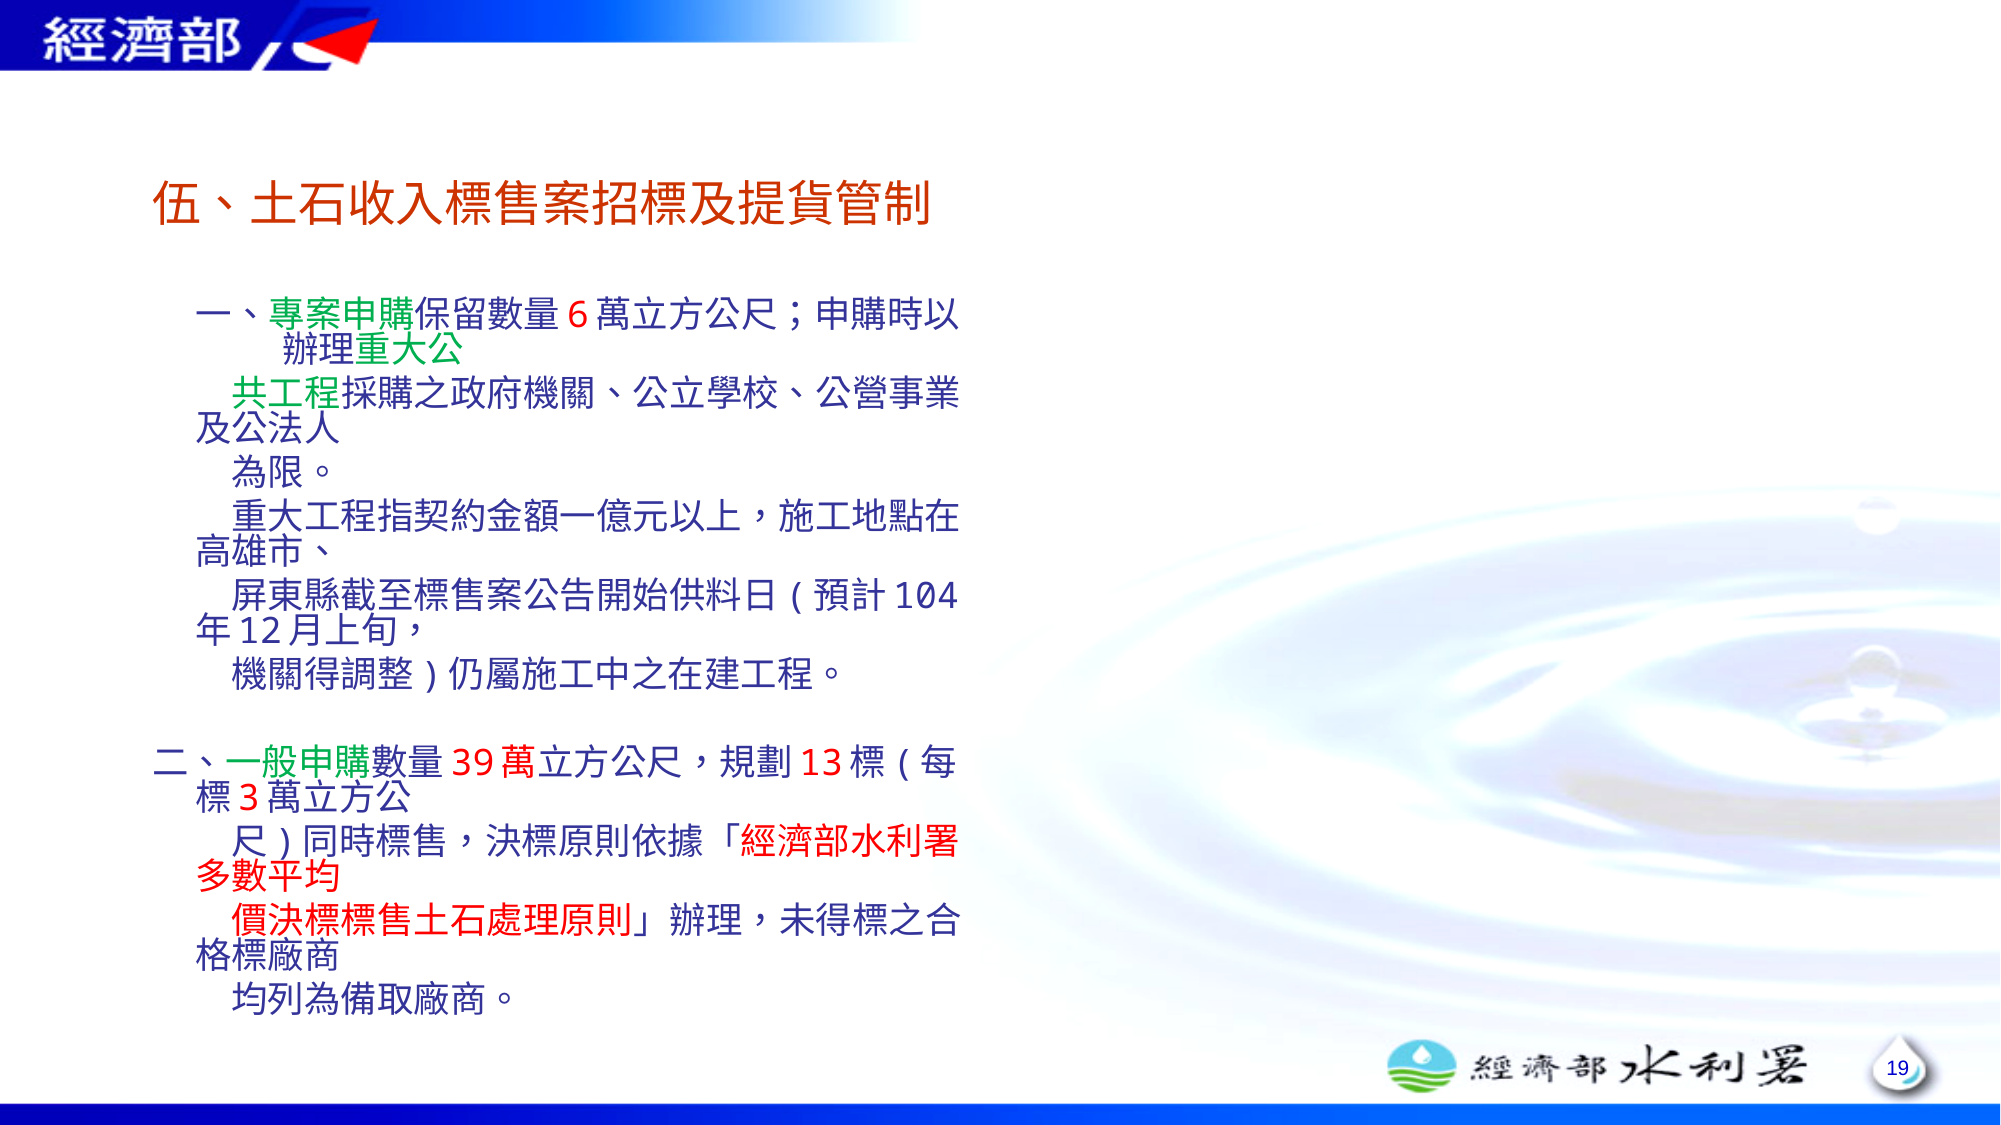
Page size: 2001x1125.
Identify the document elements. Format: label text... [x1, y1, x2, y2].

list 伍、土石收入標售案招標及提貨管制 一、專案申購保留數量6萬立方公尺；申購時以辦理重大公 共工程採購之政府機關、公立學校、公營事業及公法人 為限。 重大工程指契約金額一億元以上，施工地點在高雄市、 屏東縣截至標售案公告開始供料日(預計104年12月上旬， 機關得調整)仍屬施工中之在建工程。 二、一般申購數量39萬立方公尺，規劃13標(每標3萬立方公 尺)同時標售，決標原則依據「經濟部水利署多數平均 價決標標售土石處理原則」辦理，未得標之合格標廠商 均列為備取廠商。 [267, 101, 1622, 872]
